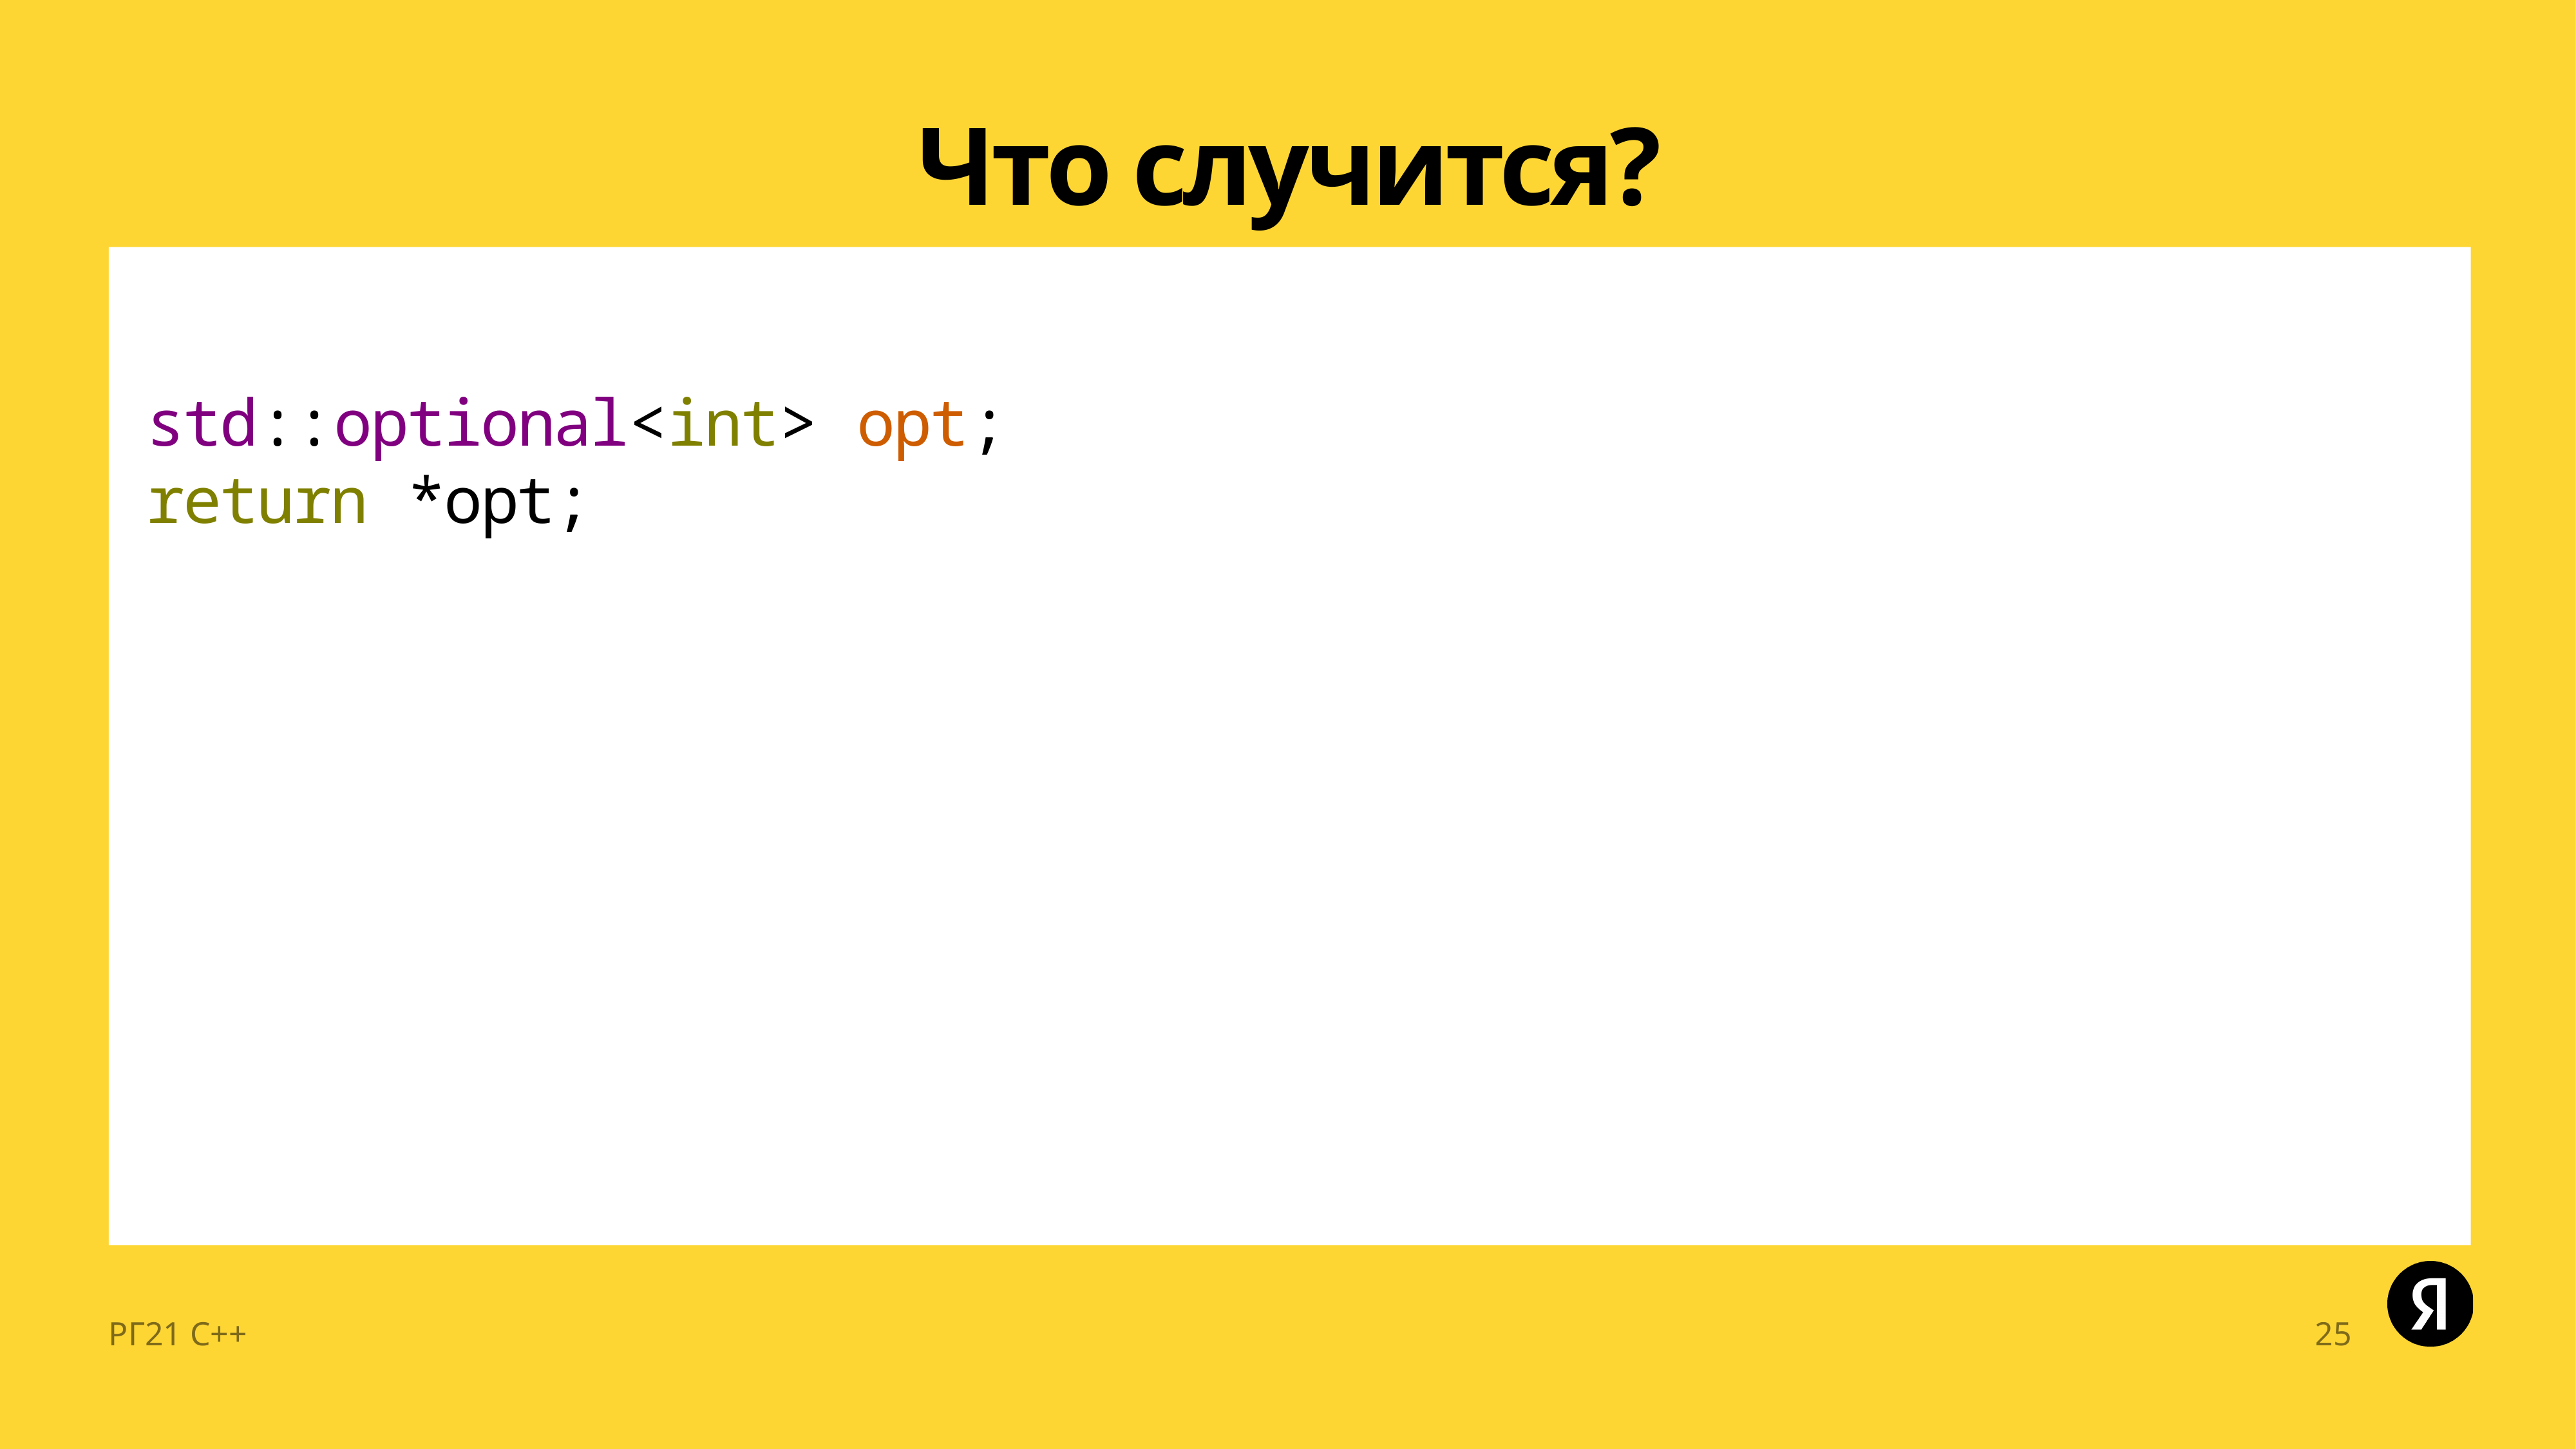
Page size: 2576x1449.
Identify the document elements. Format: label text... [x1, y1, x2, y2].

title Что случится? [106, 101, 2473, 228]
picture [2387, 1261, 2474, 1347]
list std::optional<int> opt; return *opt; [108, 247, 2471, 1245]
